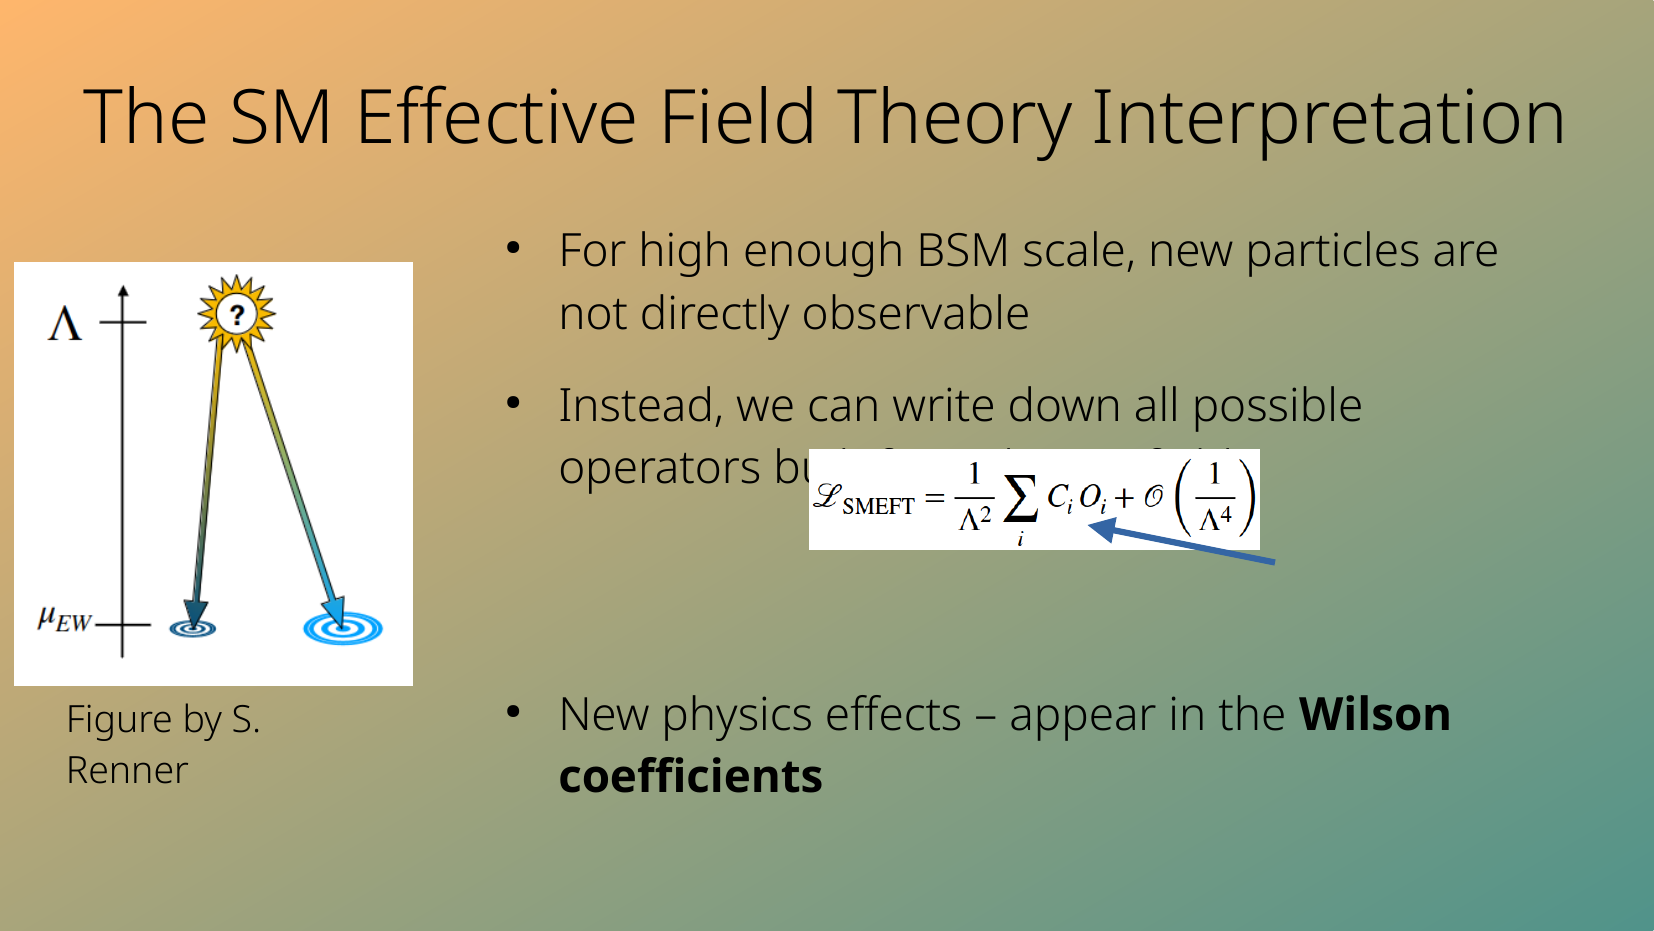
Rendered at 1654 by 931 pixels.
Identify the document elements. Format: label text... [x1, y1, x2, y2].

picture [14, 262, 413, 686]
list For high enough BSM scale, new particles are not directly observable Instead, we can write down all possible operators built from the SM fields New physics effects – appear in the Wilson coefficients [487, 217, 1572, 863]
text_box Figure by S. Renner [51, 685, 397, 753]
title The SM Effective Field Theory Interpretation [82, 37, 1571, 193]
picture [809, 449, 1260, 550]
